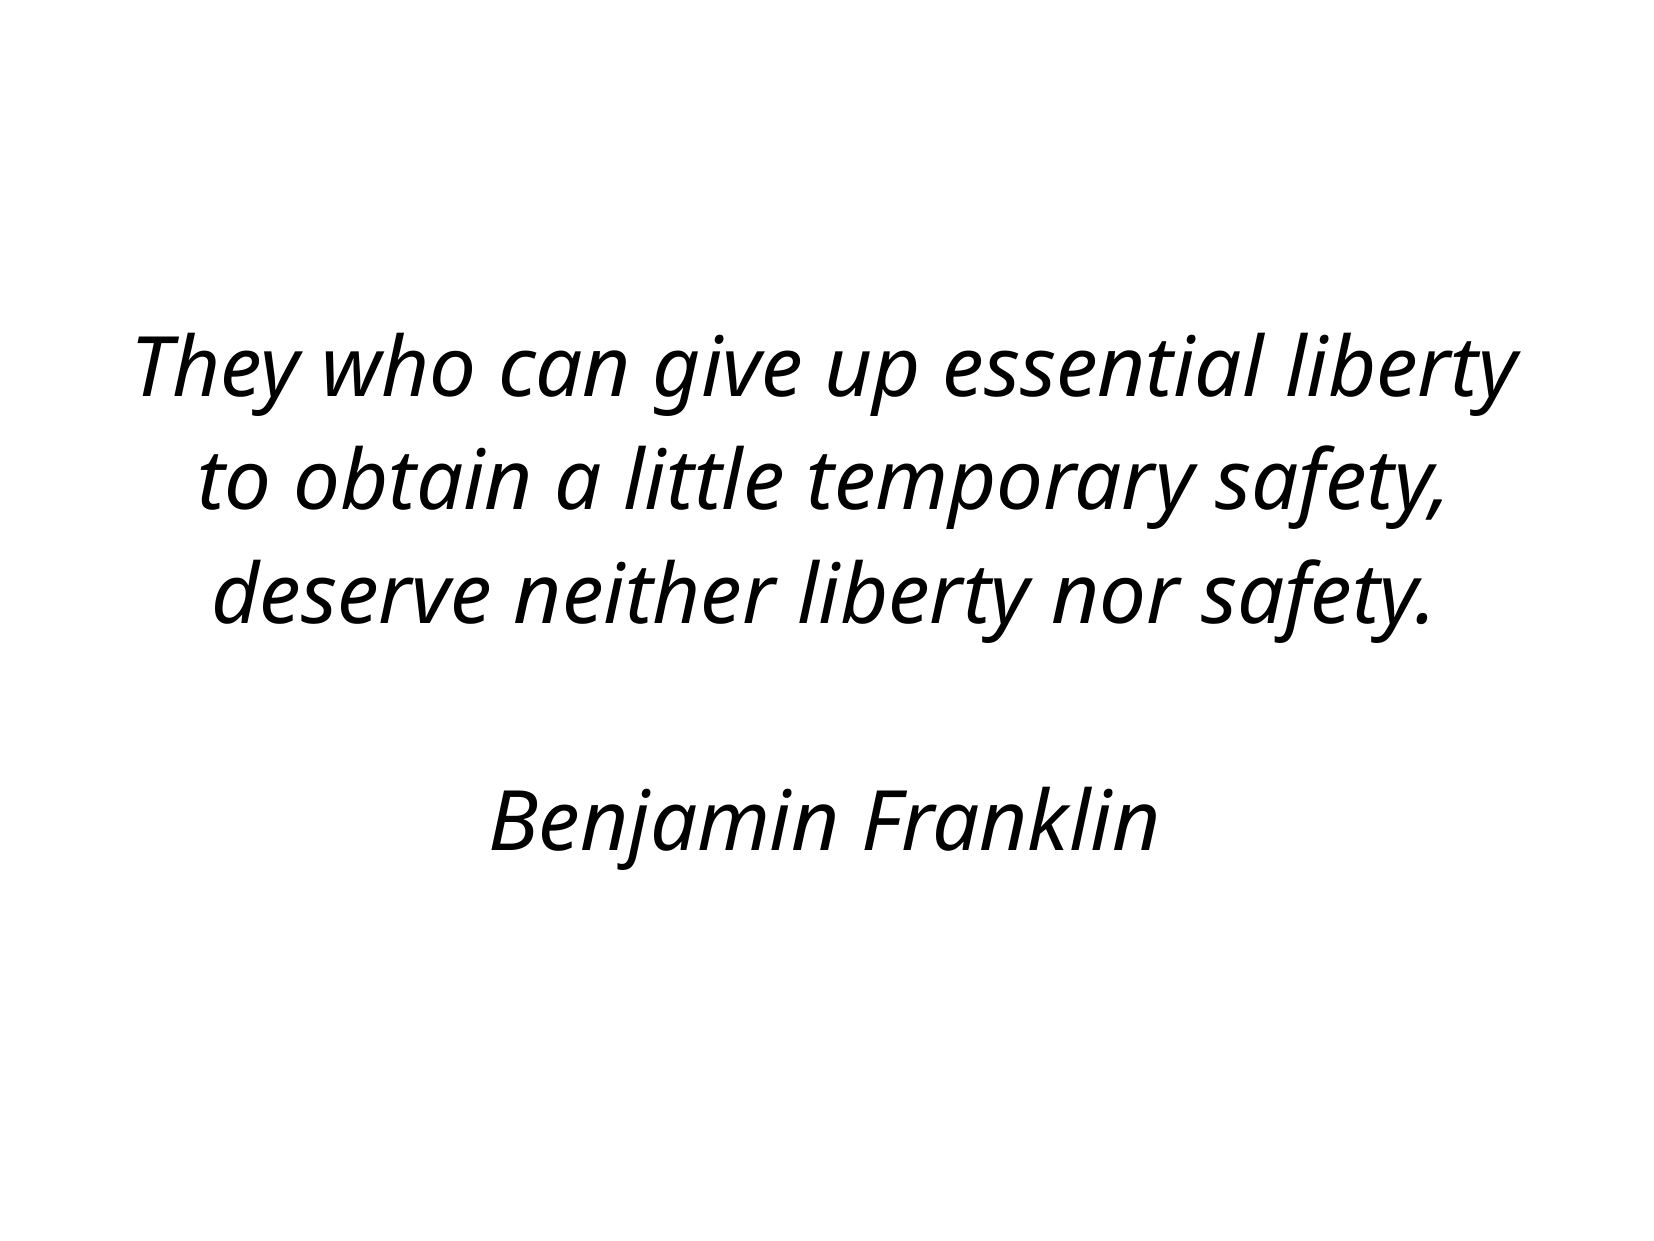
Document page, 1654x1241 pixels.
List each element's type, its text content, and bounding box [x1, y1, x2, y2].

text_box They who can give up essential liberty to obtain a little temporary safety, deserve neither liberty nor safety. Benjamin Franklin [75, 300, 1576, 1013]
